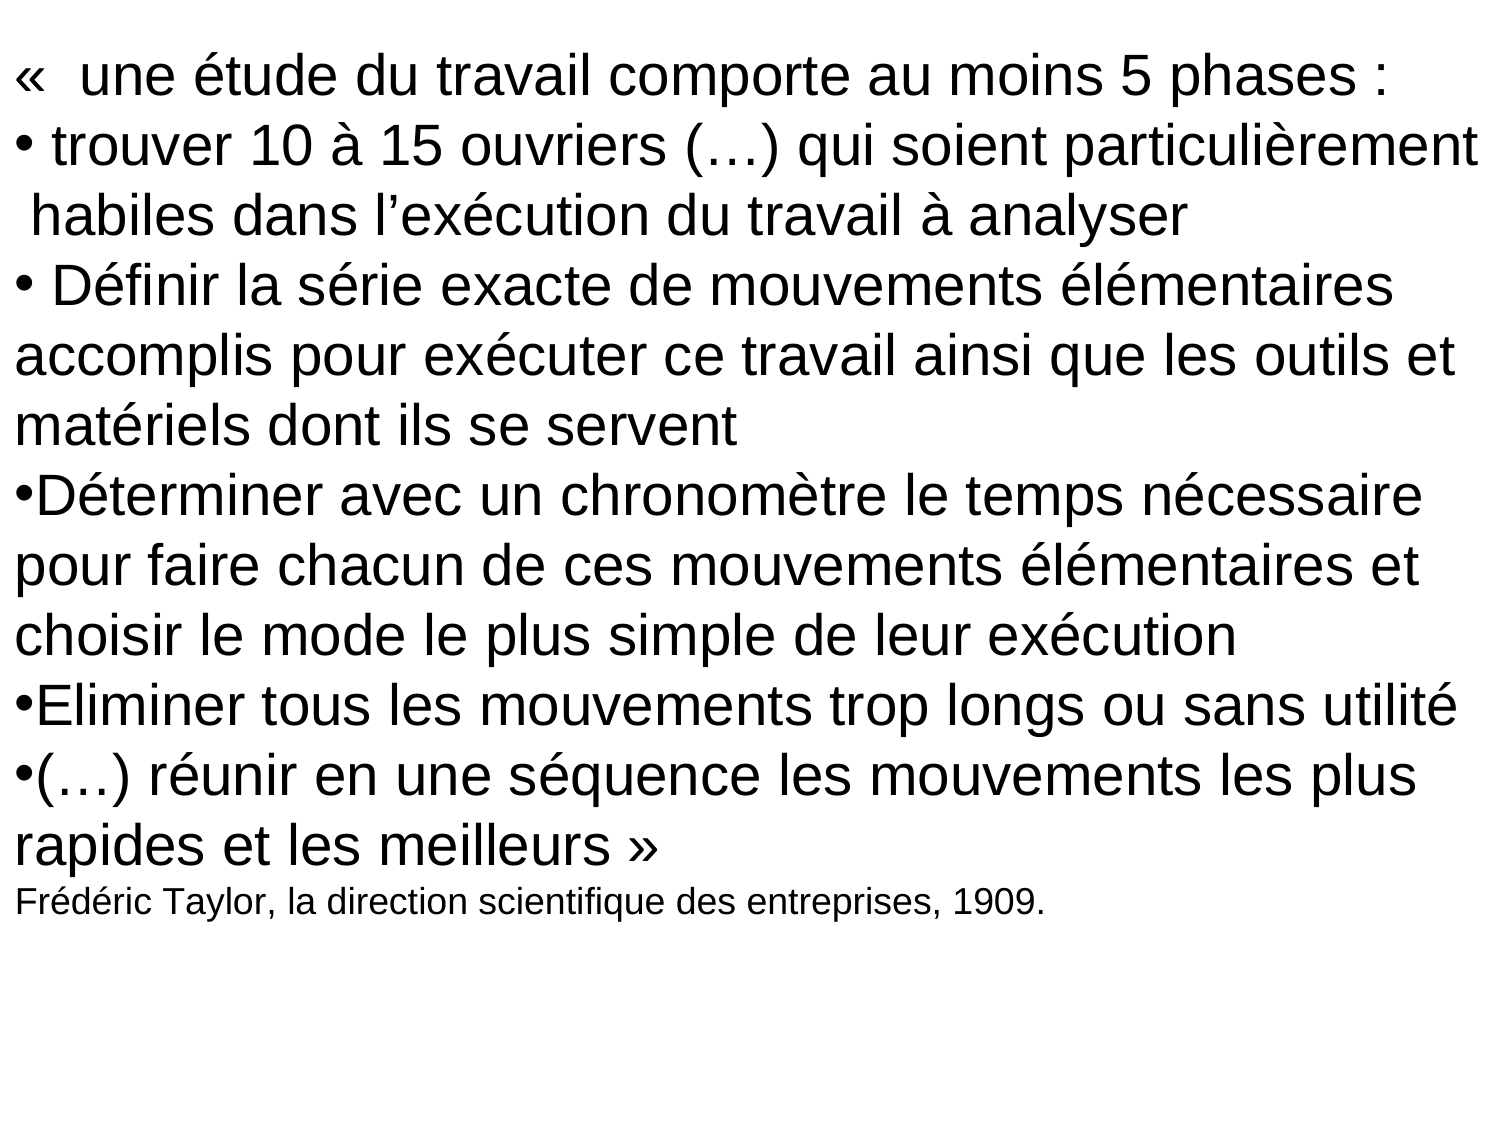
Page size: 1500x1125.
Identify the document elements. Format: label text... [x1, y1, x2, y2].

text_box « une étude du travail comporte au moins 5 phases : trouver 10 à 15 ouvriers (…) qui soient particulièrement habiles dans l’exécution du travail à analyser Définir la série exacte de mouvements élémentaires accomplis pour exécuter ce travail ainsi que les outils et matériels dont ils se servent Déterminer avec un chronomètre le temps nécessaire pour faire chacun de ces mouvements élémentaires et choisir le mode le plus simple de leur exécution Eliminer tous les mouvements trop longs ou sans utilité (…) réunir en une séquence les mouvements les plus rapides et les meilleurs » Frédéric Taylor, la direction scientifique des entreprises, 1909. [0, 29, 1500, 930]
